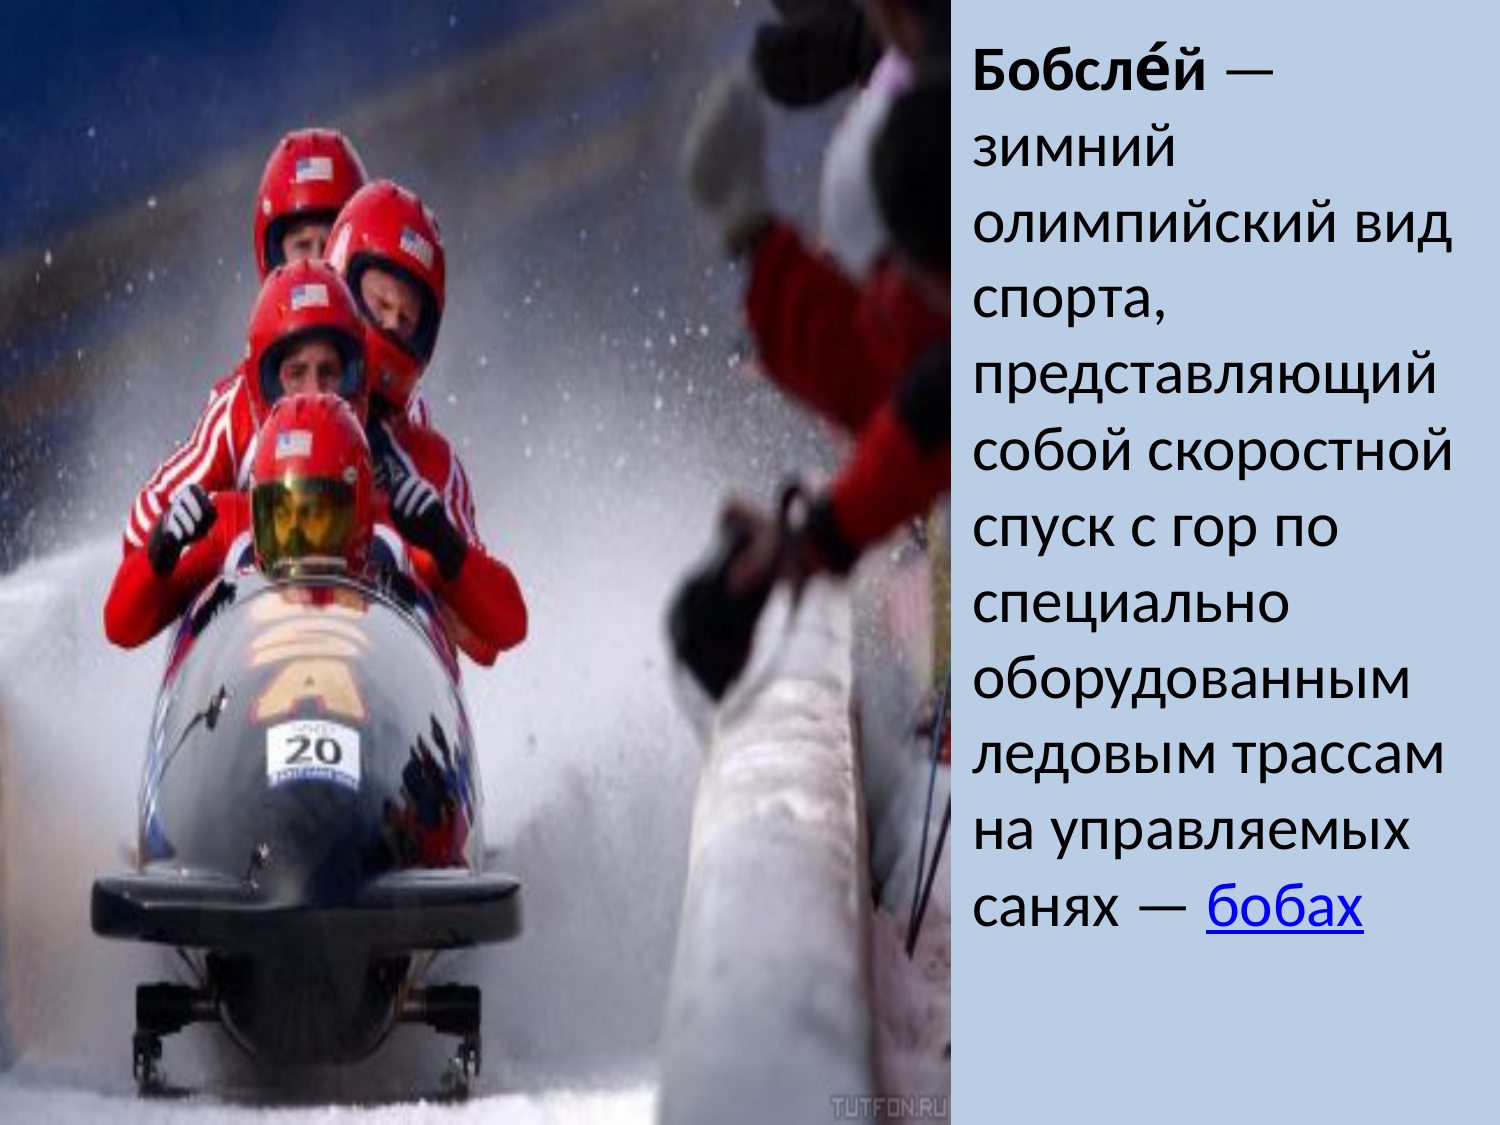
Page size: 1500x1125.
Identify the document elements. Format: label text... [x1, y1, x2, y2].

list Бобсле́й — зимний олимпийский вид спорта, представляющий собой скоростной спуск с гор по специально оборудованным ледовым трассам на управляемых санях — бобах [951, 19, 1471, 1005]
picture [0, 0, 951, 1125]
